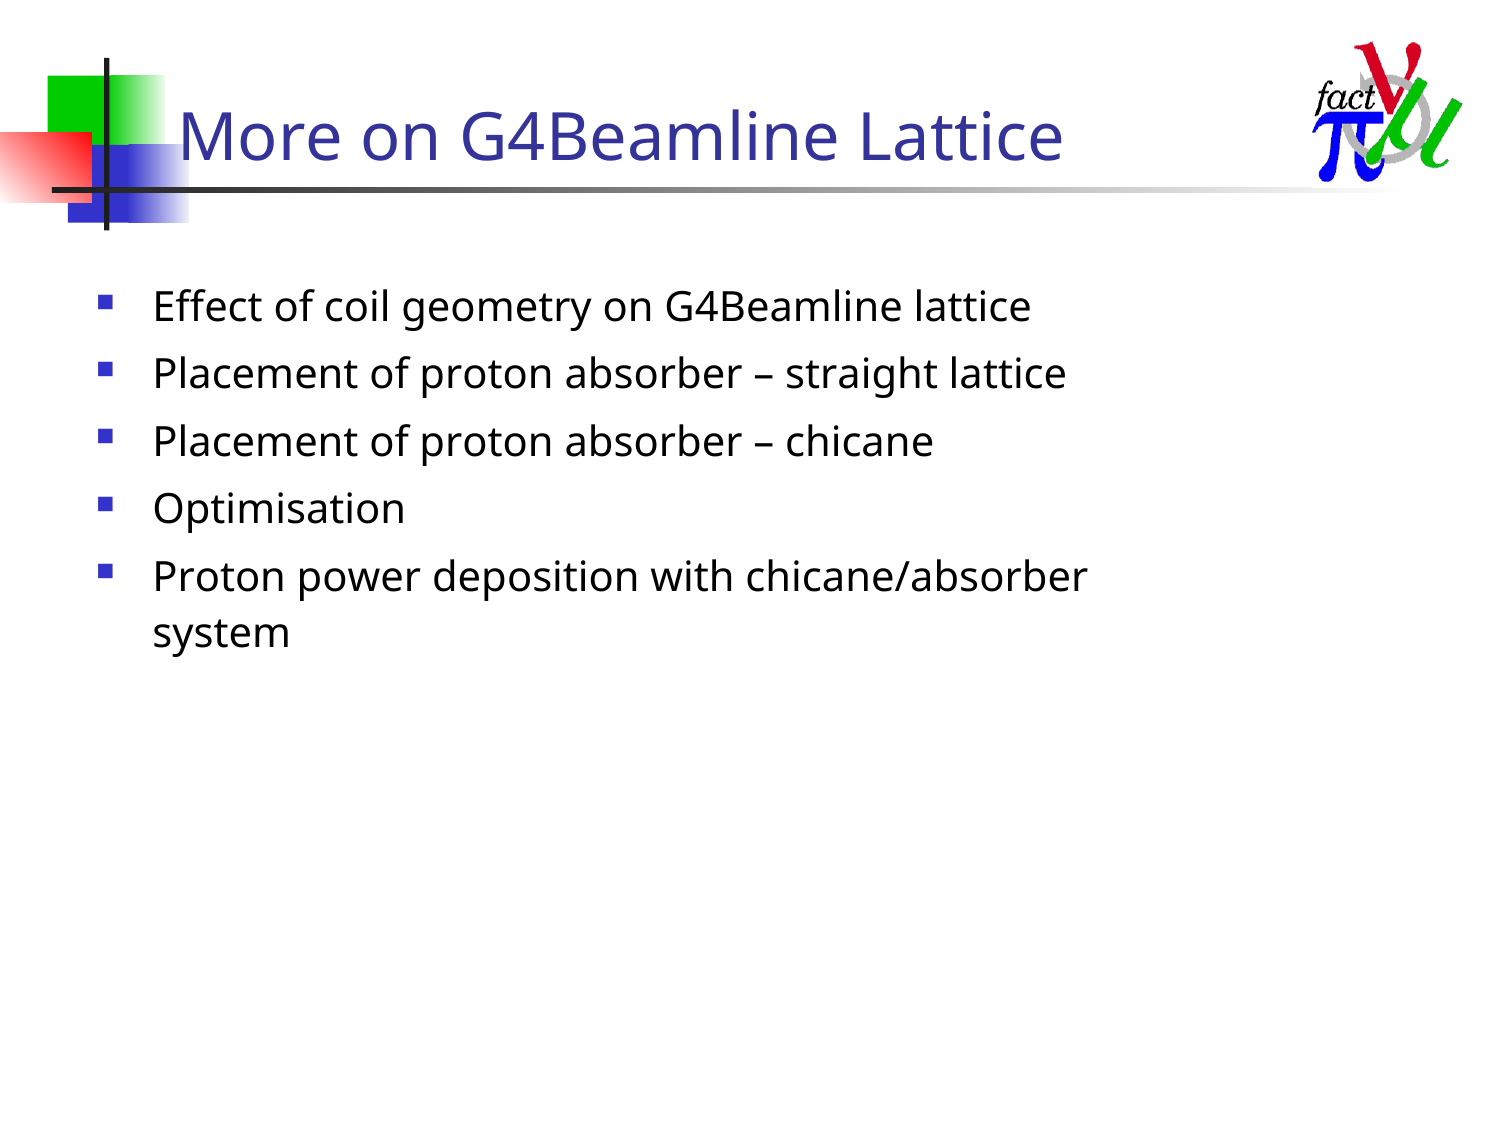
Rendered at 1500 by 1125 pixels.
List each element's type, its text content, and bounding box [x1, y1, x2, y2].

picture [1441, 41, 1463, 188]
list Effect of coil geometry on G4Beamline lattice Placement of proton absorber – straight lattice Placement of proton absorber – chicane Optimisation Proton power deposition with chicane/absorber system [81, 269, 1228, 657]
title More on G4Beamline Lattice [162, 0, 1441, 188]
